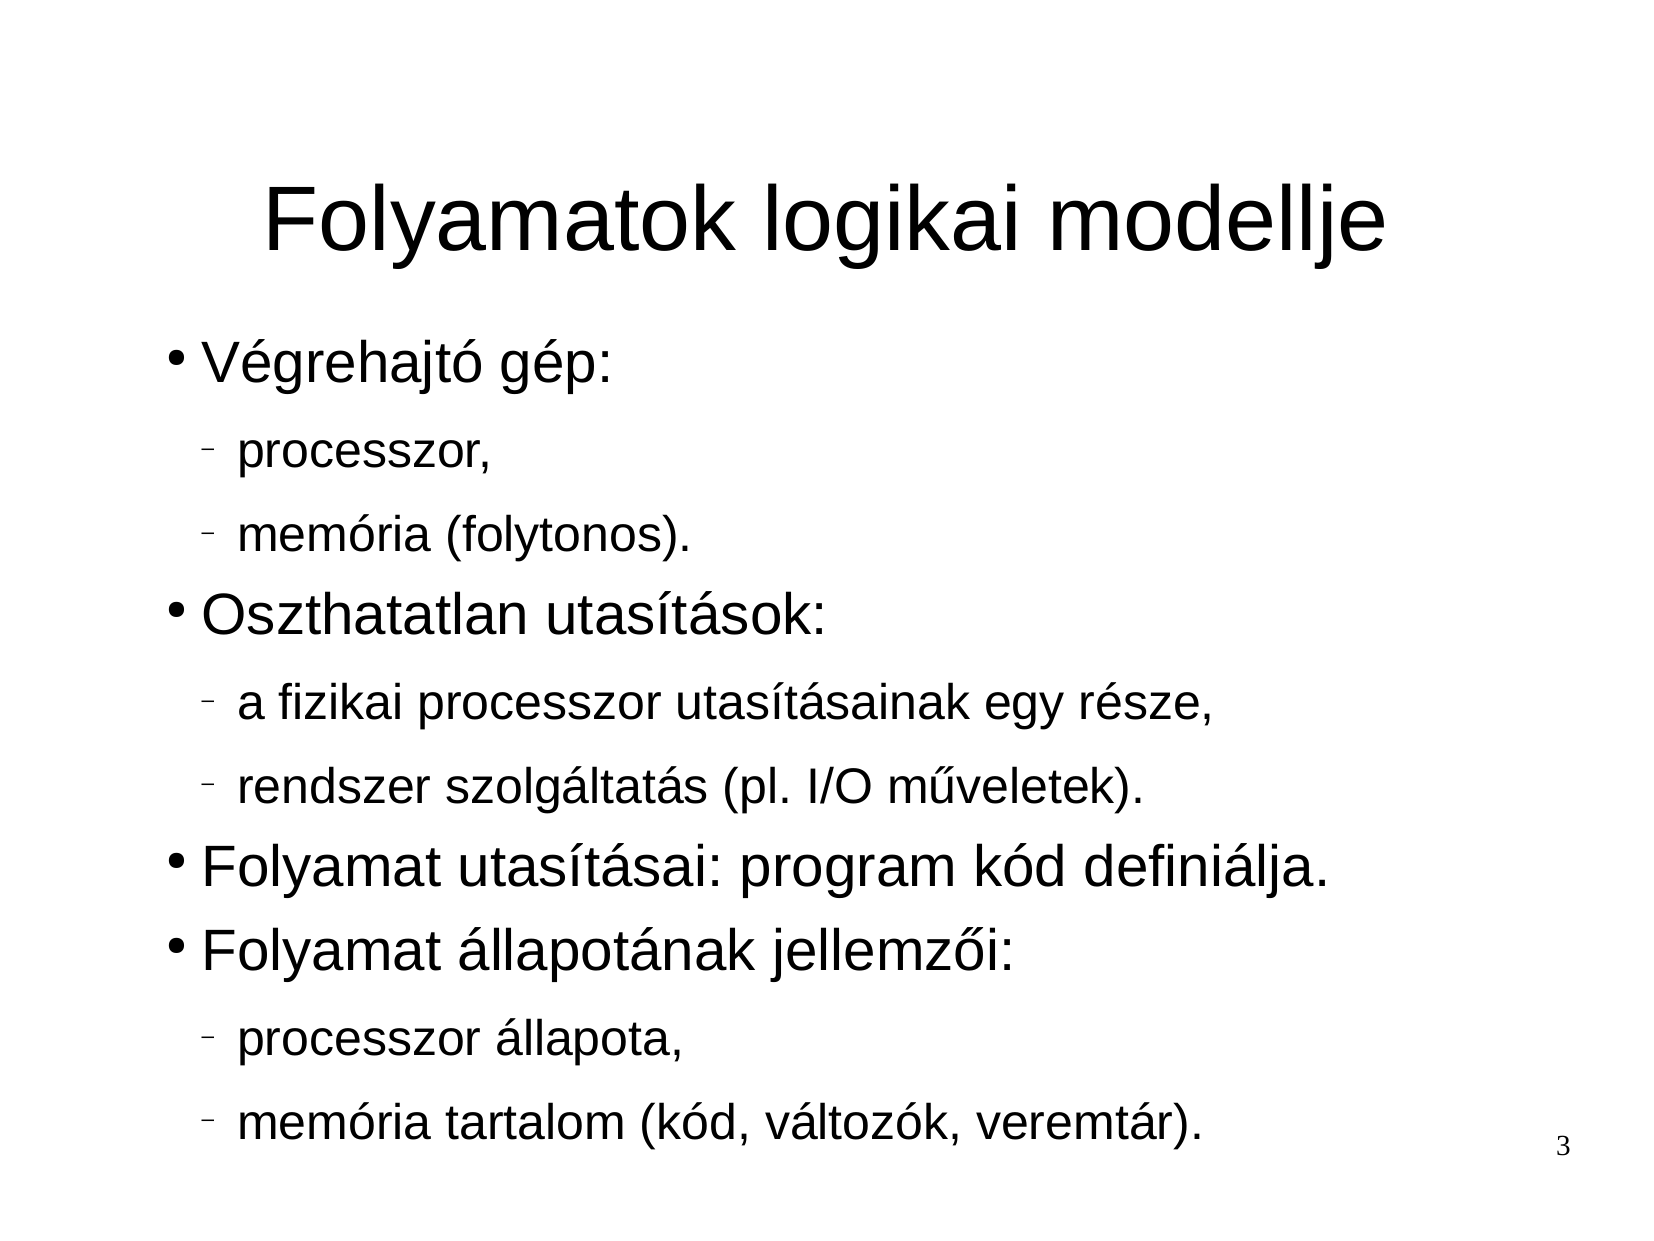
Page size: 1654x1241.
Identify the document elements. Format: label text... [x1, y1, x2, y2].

list Végrehajtó gép: processzor, memória (folytonos). Oszthatatlan utasítások: a fizikai processzor utasításainak egy része, rendszer szolgáltatás (pl. I/O műveletek). Folyamat utasításai: program kód definiálja. Folyamat állapotának jellemzői: processzor állapota, memória tartalom (kód, változók, veremtár). [151, 316, 1558, 1185]
title Folyamatok logikai modellje [124, 110, 1530, 317]
